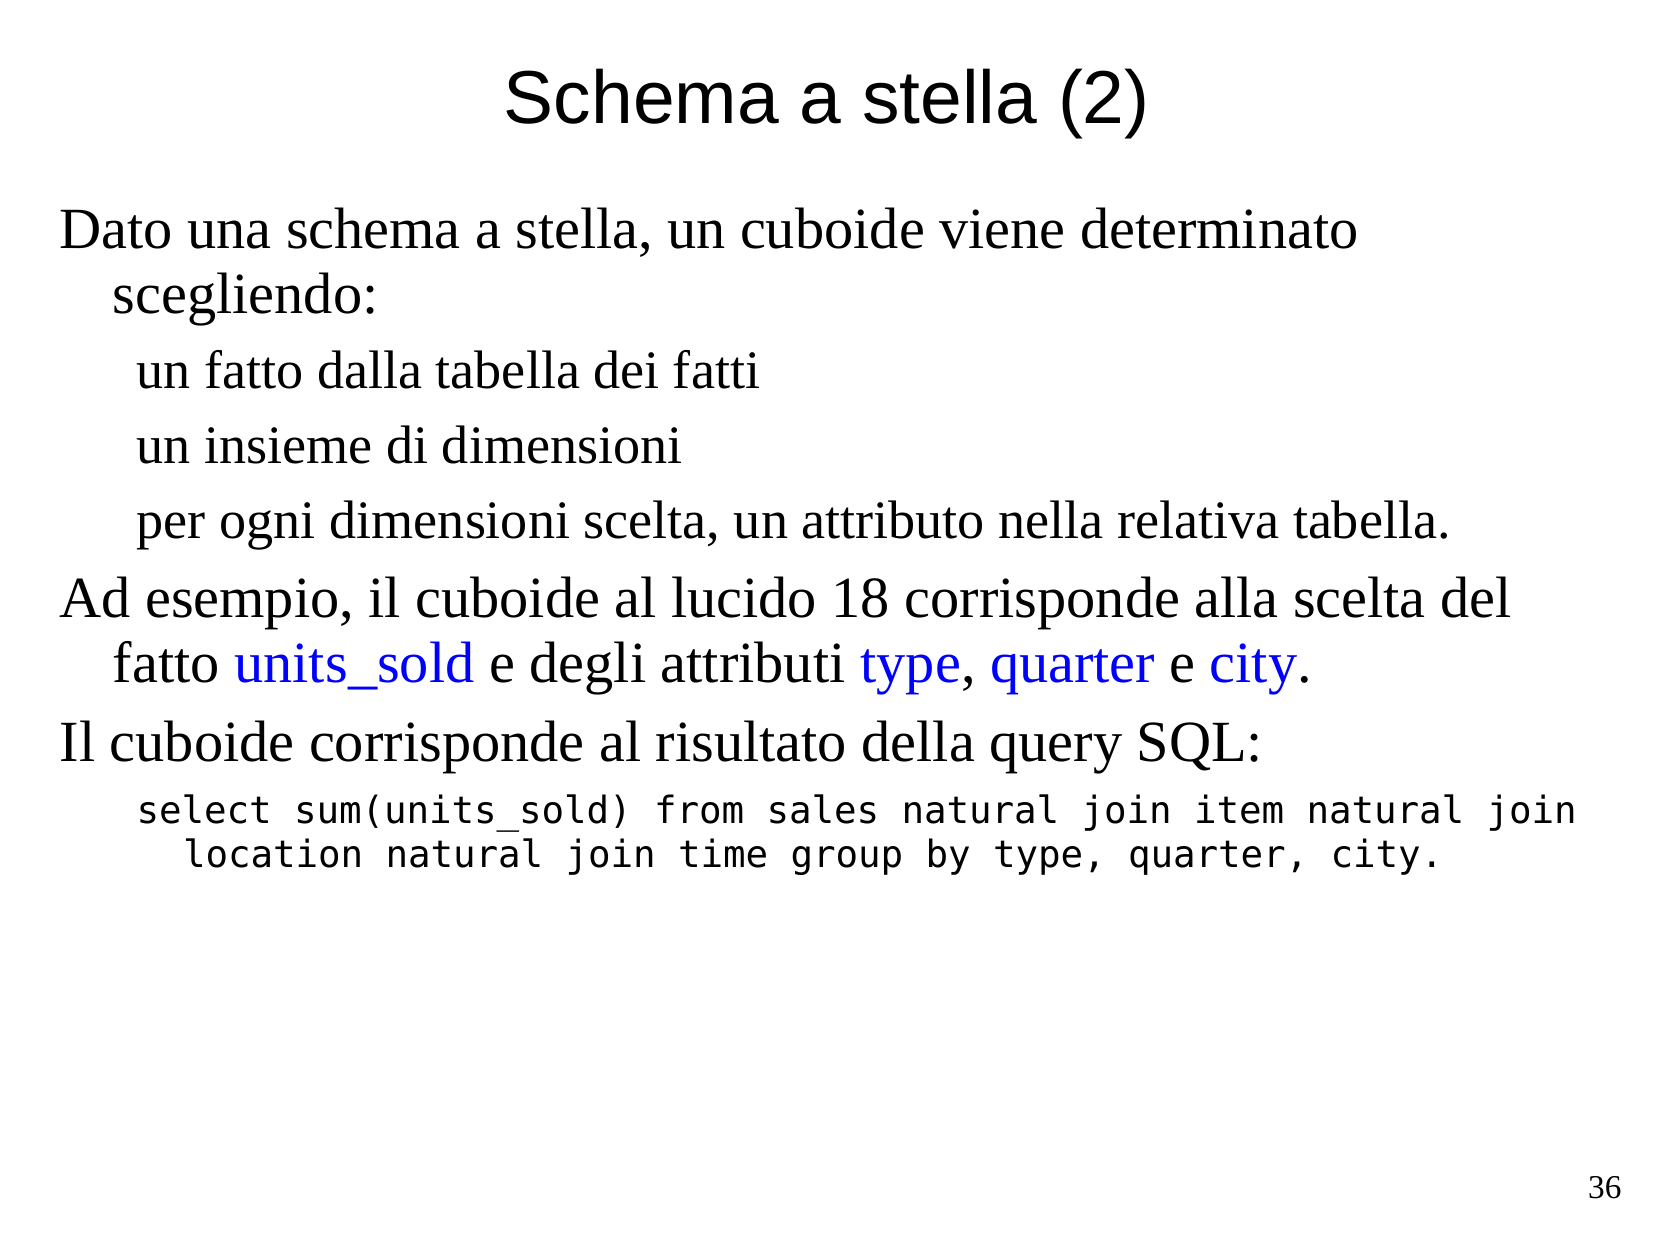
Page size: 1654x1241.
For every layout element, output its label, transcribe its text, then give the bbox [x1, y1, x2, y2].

title Schema a stella (2) [37, 30, 1617, 166]
list Dato una schema a stella, un cuboide viene determinato scegliendo: un fatto dalla tabella dei fatti un insieme di dimensioni per ogni dimensioni scelta, un attributo nella relativa tabella. Ad esempio, il cuboide al lucido 18 corrisponde alla scelta del fatto units_sold e degli attributi type, quarter e city. Il cuboide corrisponde al risultato della query SQL: select sum(units_sold) from sales natural join item natural join location natural join time group by type, quarter, city. [42, 196, 1612, 1187]
